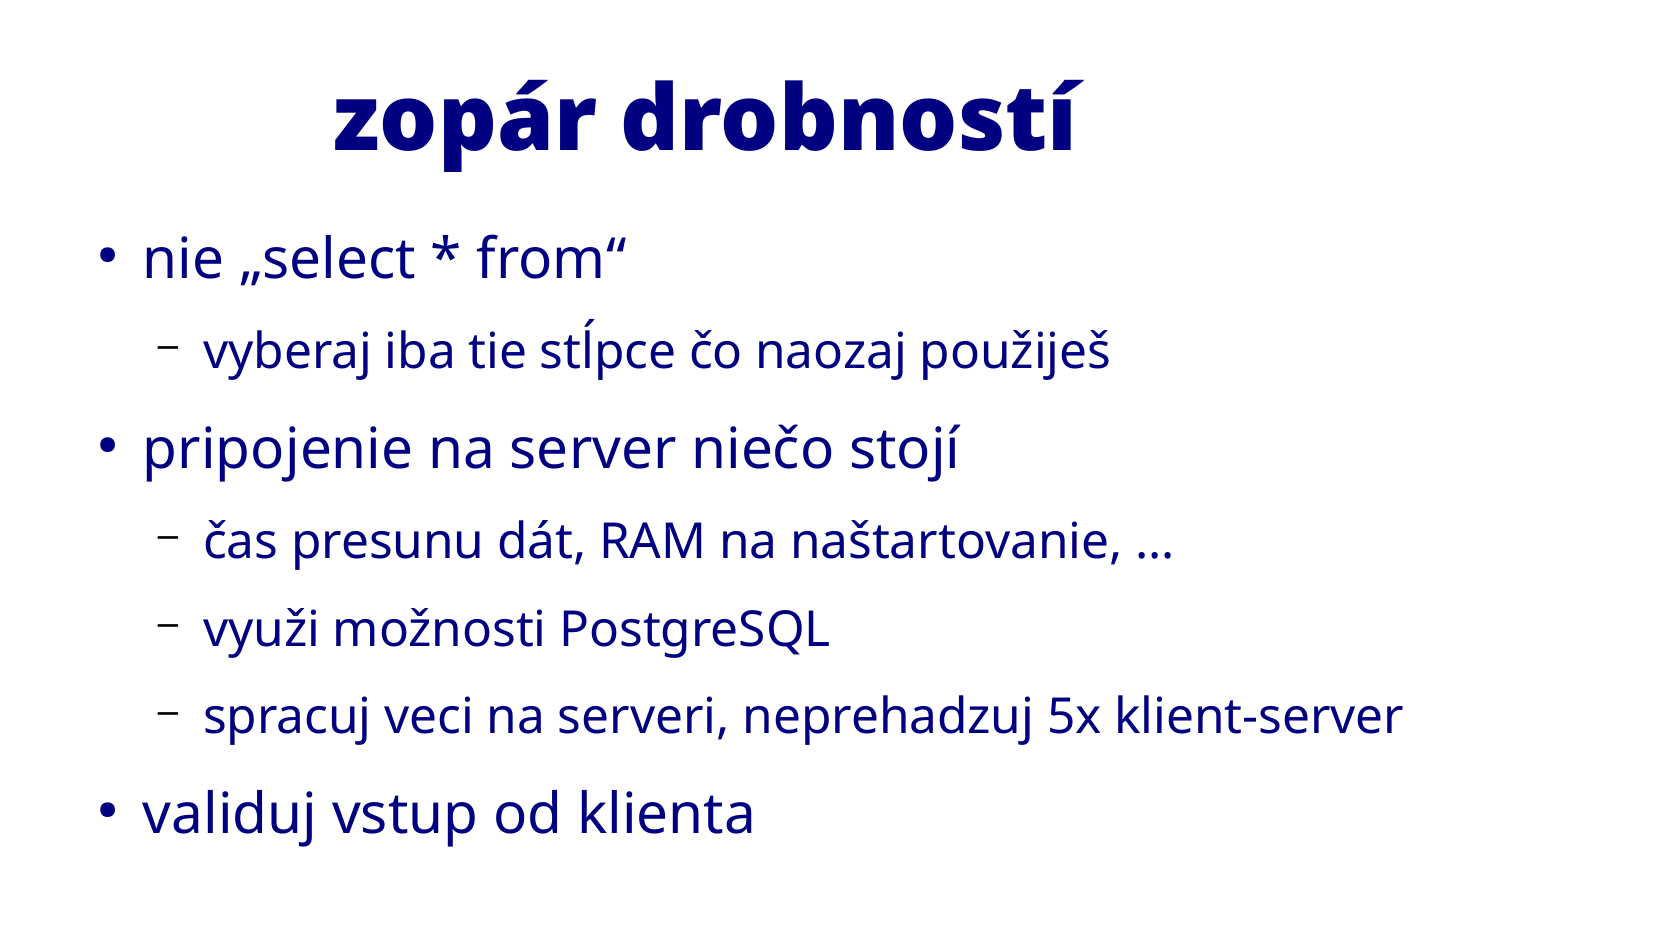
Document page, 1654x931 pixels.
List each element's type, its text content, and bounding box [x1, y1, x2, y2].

list nie „select * from“ vyberaj iba tie stĺpce čo naozaj použiješ pripojenie na server niečo stojí čas presunu dát, RAM na naštartovanie, … využi možnosti PostgreSQL spracuj veci na serveri, neprehadzuj 5x klient-server validuj vstup od klienta [82, 217, 1565, 857]
title zopár drobností [82, 37, 1329, 193]
